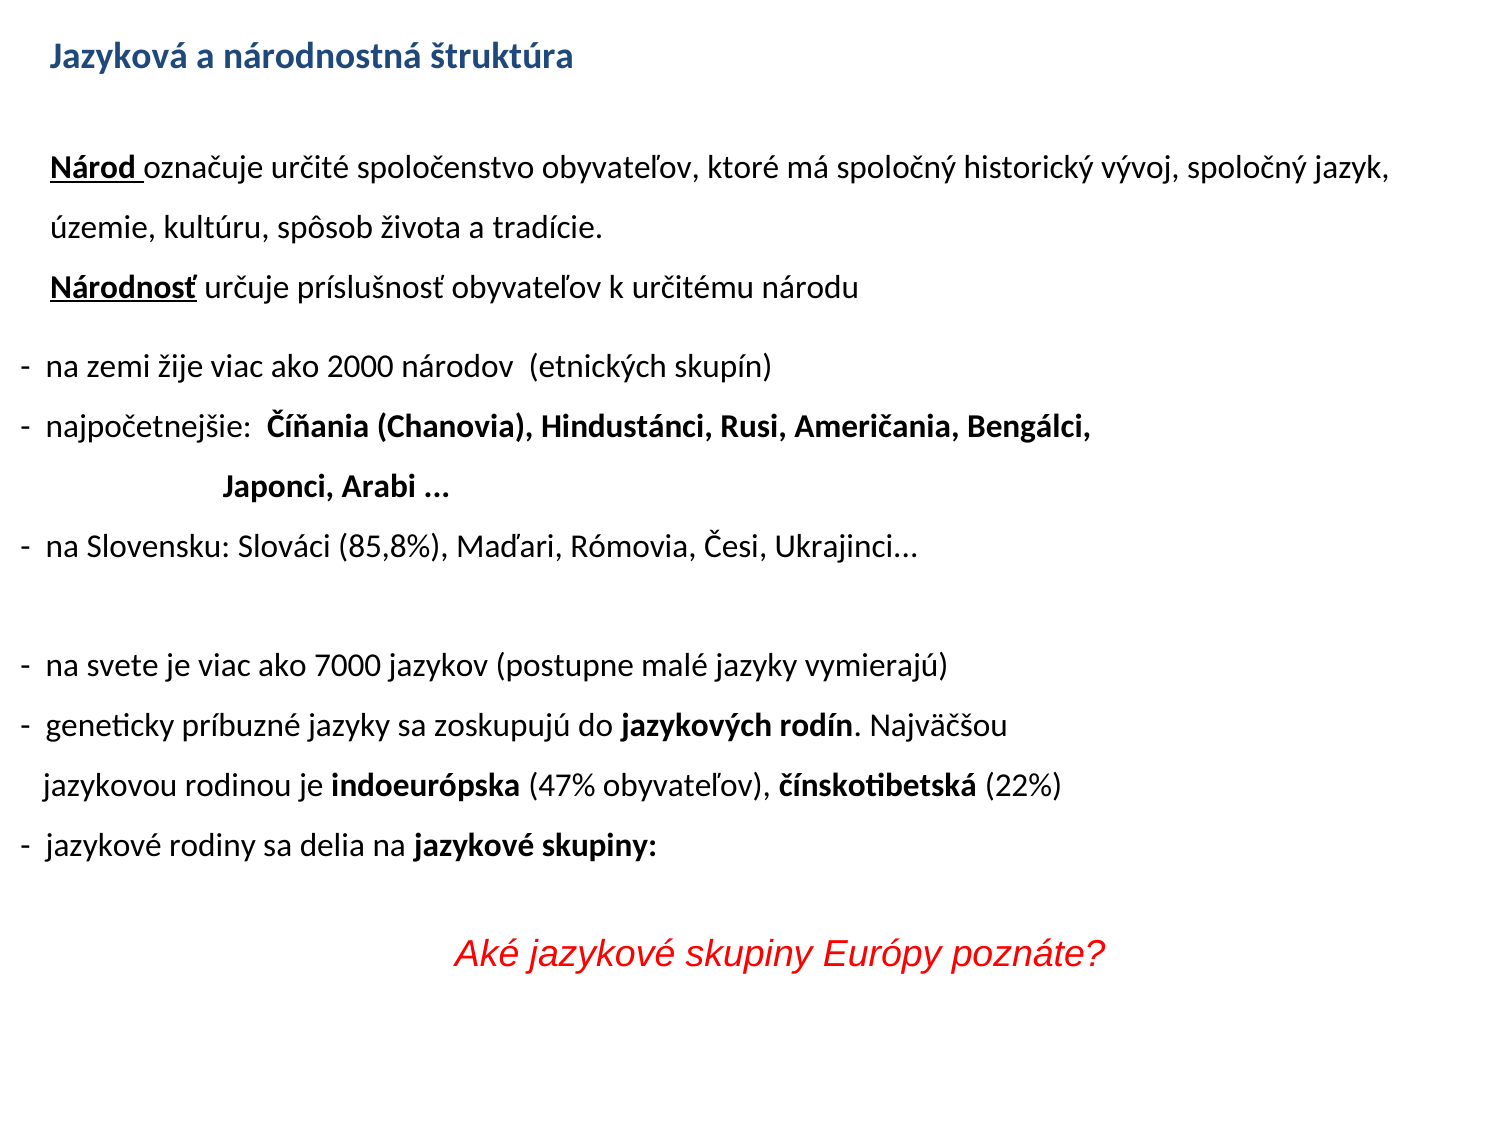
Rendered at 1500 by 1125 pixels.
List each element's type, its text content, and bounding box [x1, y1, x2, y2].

text_box Jazyková a národnostná štruktúra [35, 23, 973, 84]
text_box Národ označuje určité spoločenstvo obyvateľov, ktoré má spoločný historický vývoj, spoločný jazyk, územie, kultúru, spôsob života a tradície. Národnosť určuje príslušnosť obyvateľov k určitému národu [35, 117, 1430, 313]
text_box - na zemi žije viac ako 2000 národov (etnických skupín) - najpočetnejšie: Číňania (Chanovia), Hindustánci, Rusi, Američania, Bengálci, Japonci, Arabi ... - na Slovensku: Slováci (85,8%), Maďari, Rómovia, Česi, Ukrajinci... - na svete je viac ako 7000 jazykov (postupne malé jazyky vymierajú) - geneticky príbuzné jazyky sa zoskupujú do jazykových rodín. Najväčšou jazykovou rodinou je indoeurópska (47% obyvateľov), čínskotibetská (22%) - jazykové rodiny sa delia na jazykové skupiny: [5, 316, 1500, 871]
text_box Aké jazykové skupiny Európy poznáte? [212, 921, 1359, 982]
